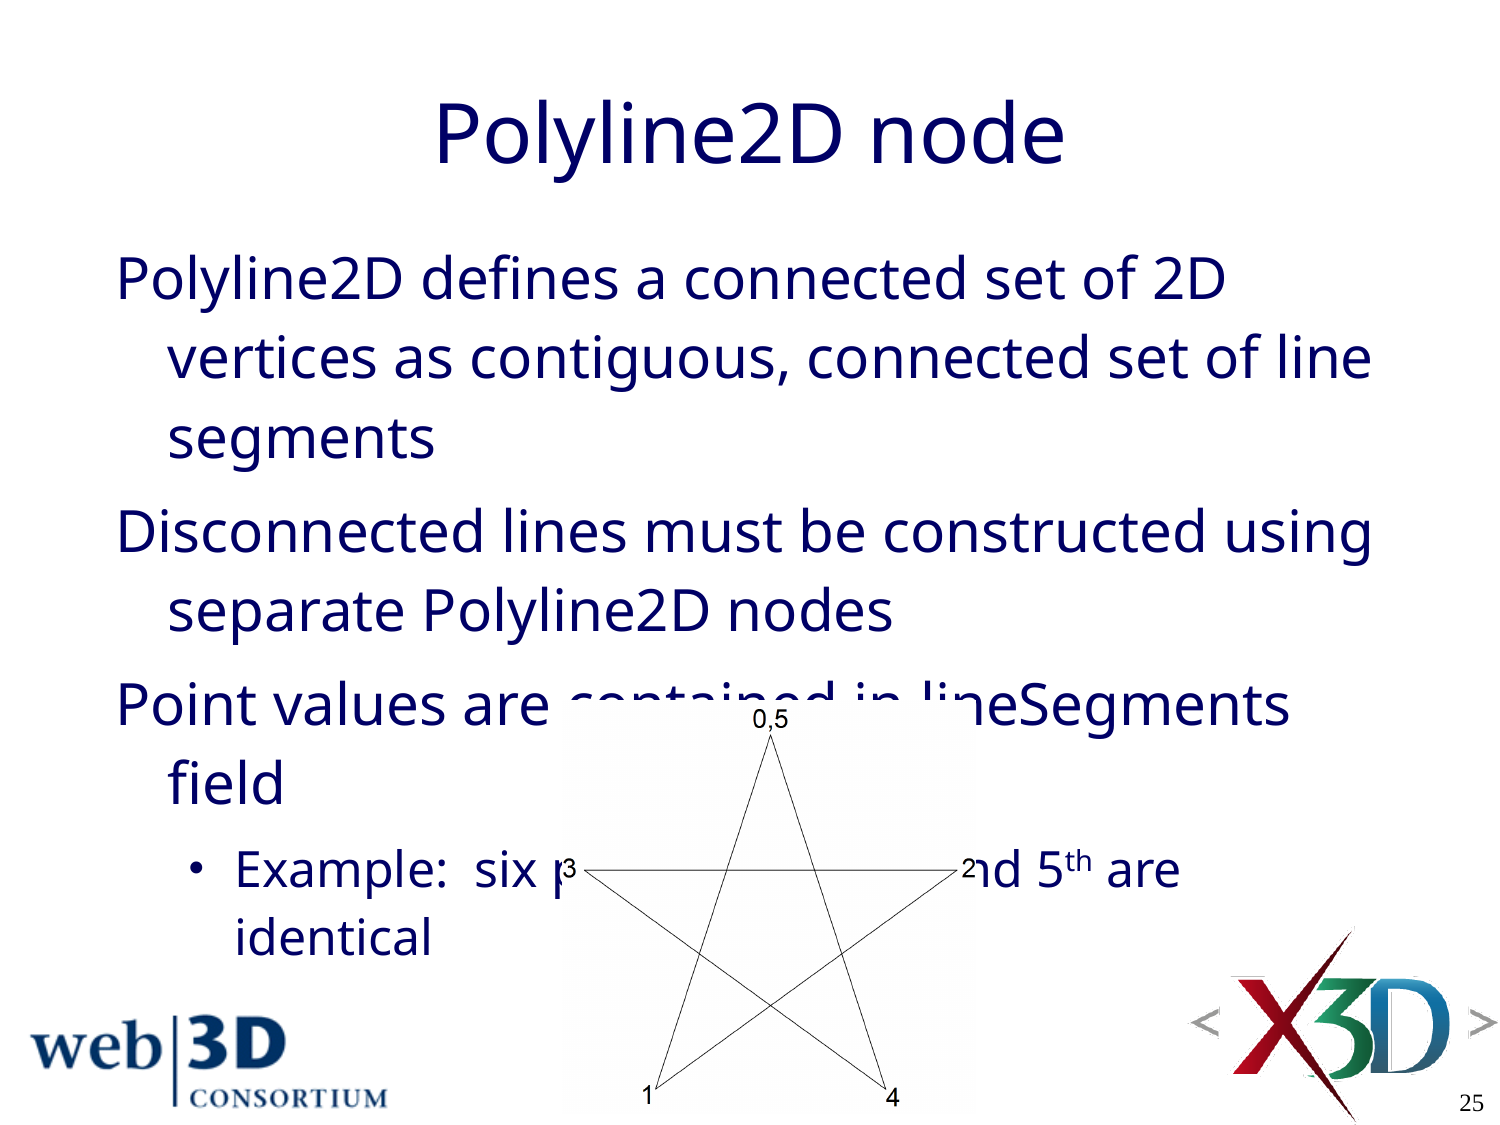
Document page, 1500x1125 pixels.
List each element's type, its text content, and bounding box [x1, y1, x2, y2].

picture [1187, 926, 1500, 1125]
title Polyline2D node [112, 37, 1388, 226]
picture [562, 700, 976, 1114]
picture [12, 998, 413, 1118]
list Polyline2D defines a connected set of 2D vertices as contiguous, connected set of line segments Disconnected lines must be constructed using separate Polyline2D nodes Point values are contained in lineSegments field Example: six point values, 0th and 5th are identical [112, 237, 1388, 986]
